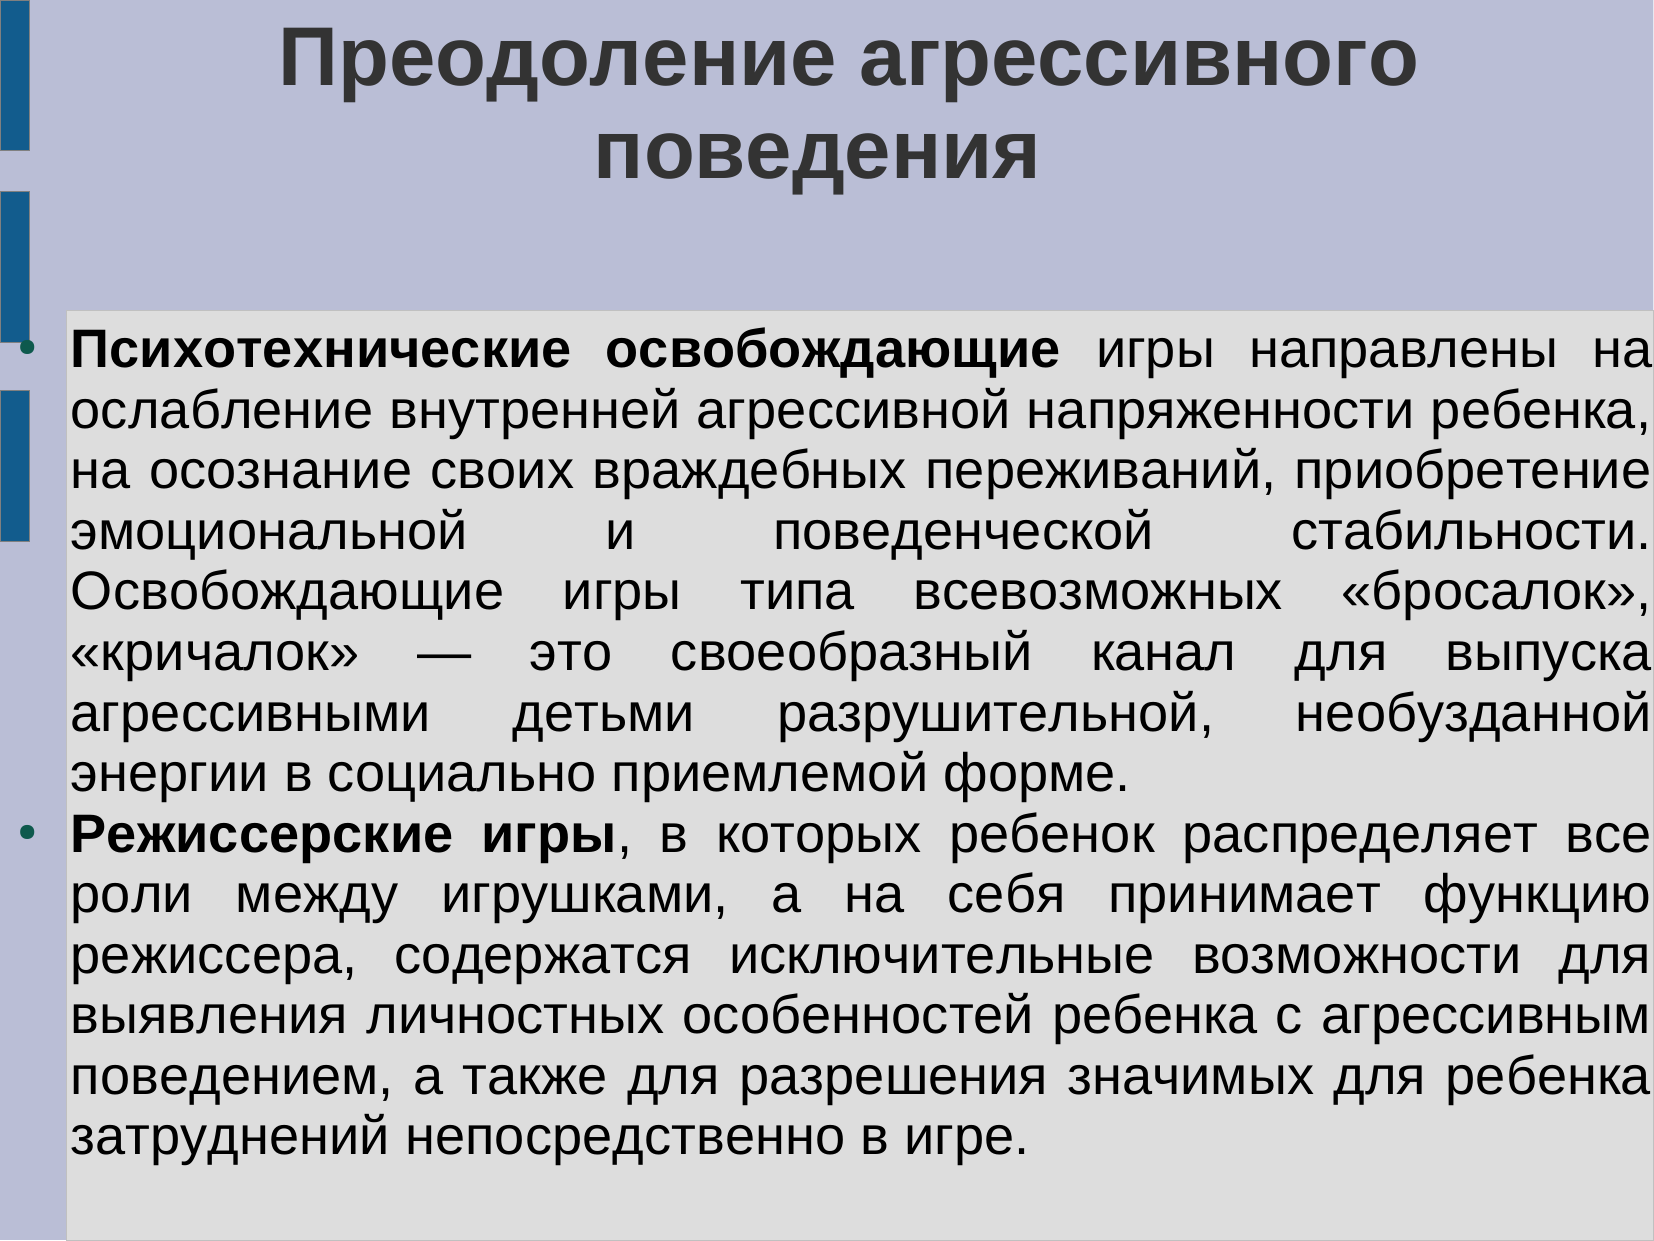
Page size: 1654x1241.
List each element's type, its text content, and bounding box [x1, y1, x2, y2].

list Психотехнические освобождающие игры направлены на ослабление внутренней агрессивной напряженности ребенка, на осознание своих враждебных переживаний, приобретение эмоциональной и поведенческой стабильности. Освобождающие игры типа всевозможных «бросалок», «кричалок» — это своеобразный канал для выпуска агрессивными детьми разрушительной, необузданной энергии в социально приемлемой форме. Режиссерские игры, в которых ребенок распределяет все роли между игрушками, а на себя принимает функцию режиссера, содержатся исключительные возможности для выявления личностных особенностей ребенка с агрессивным поведением, а также для разрешения значимых для ребенка затруднений непосредственно в игре. [0, 318, 1654, 1241]
title Преодоление агрессивного поведения [123, 0, 1536, 208]
